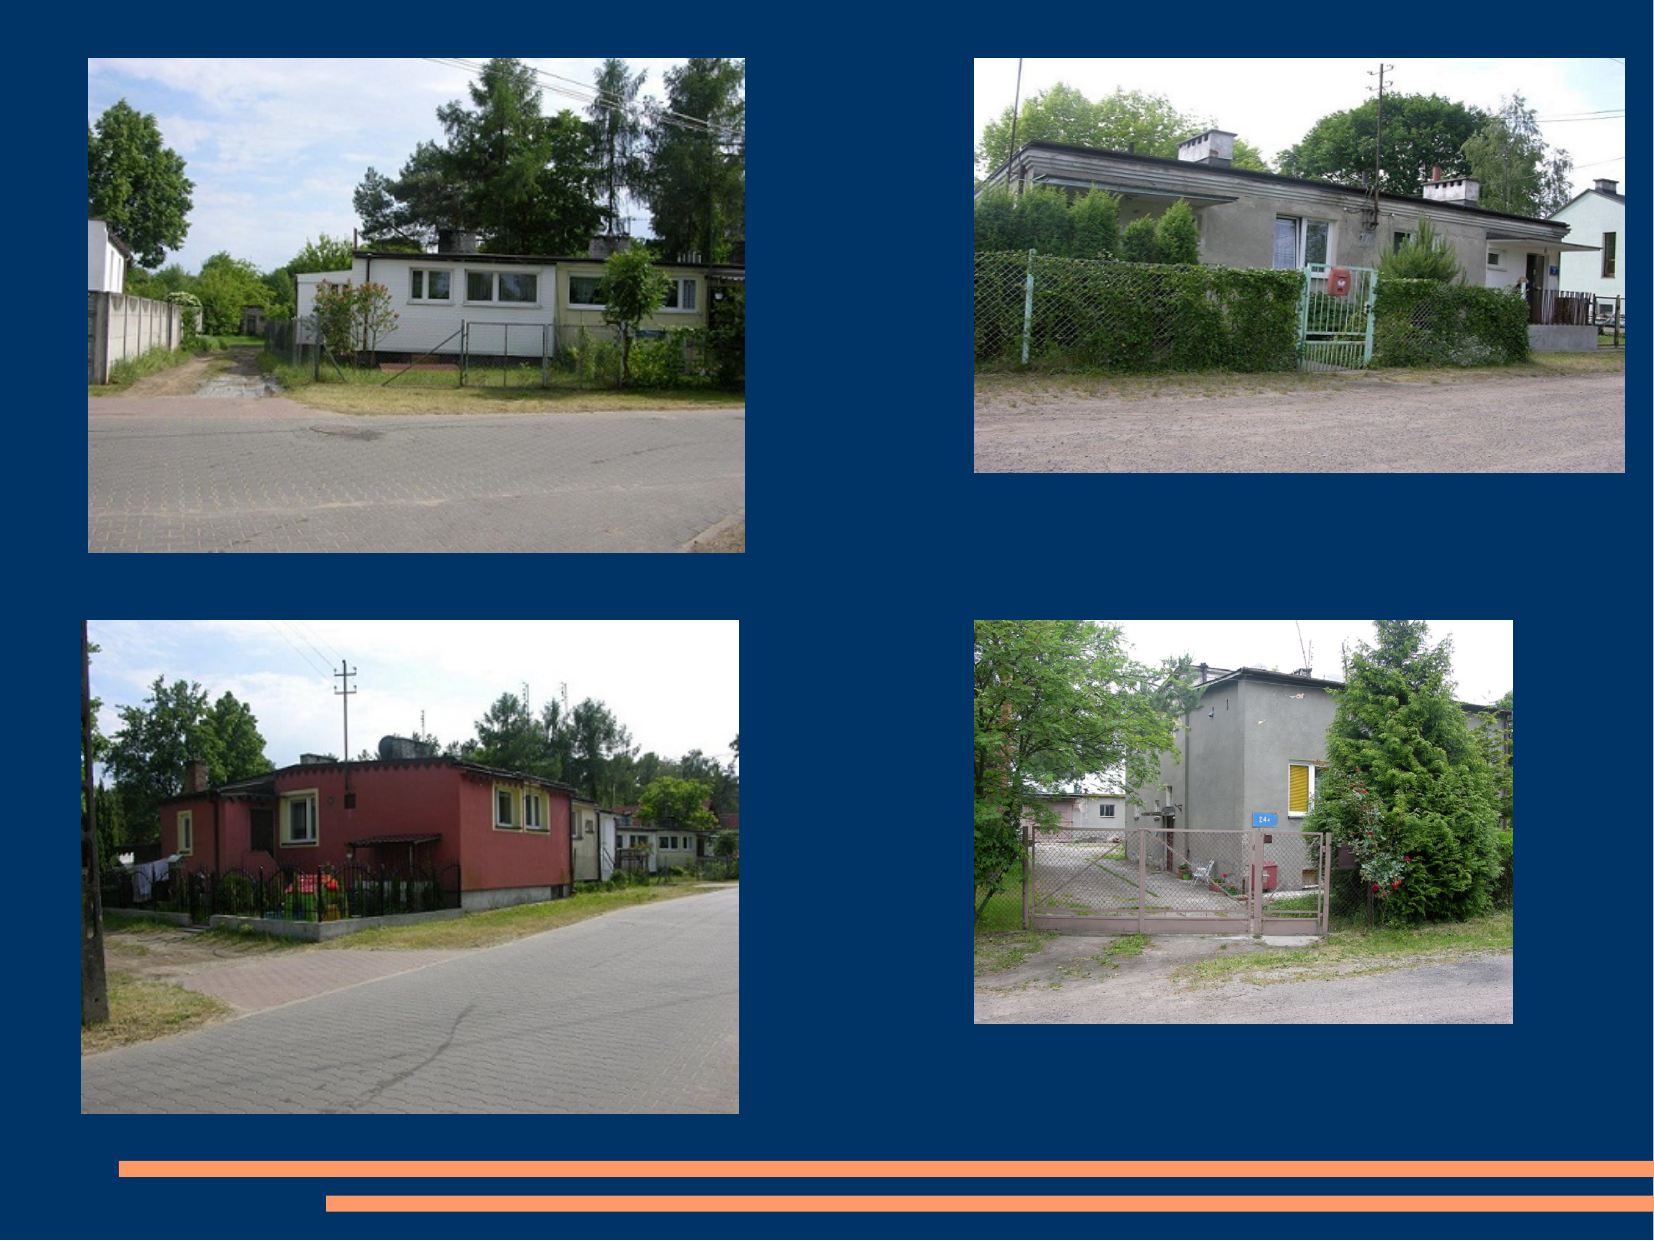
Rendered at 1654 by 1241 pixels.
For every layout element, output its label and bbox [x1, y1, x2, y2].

picture [88, 58, 745, 553]
picture [81, 620, 739, 1114]
picture [974, 58, 1625, 473]
picture [974, 620, 1513, 1024]
